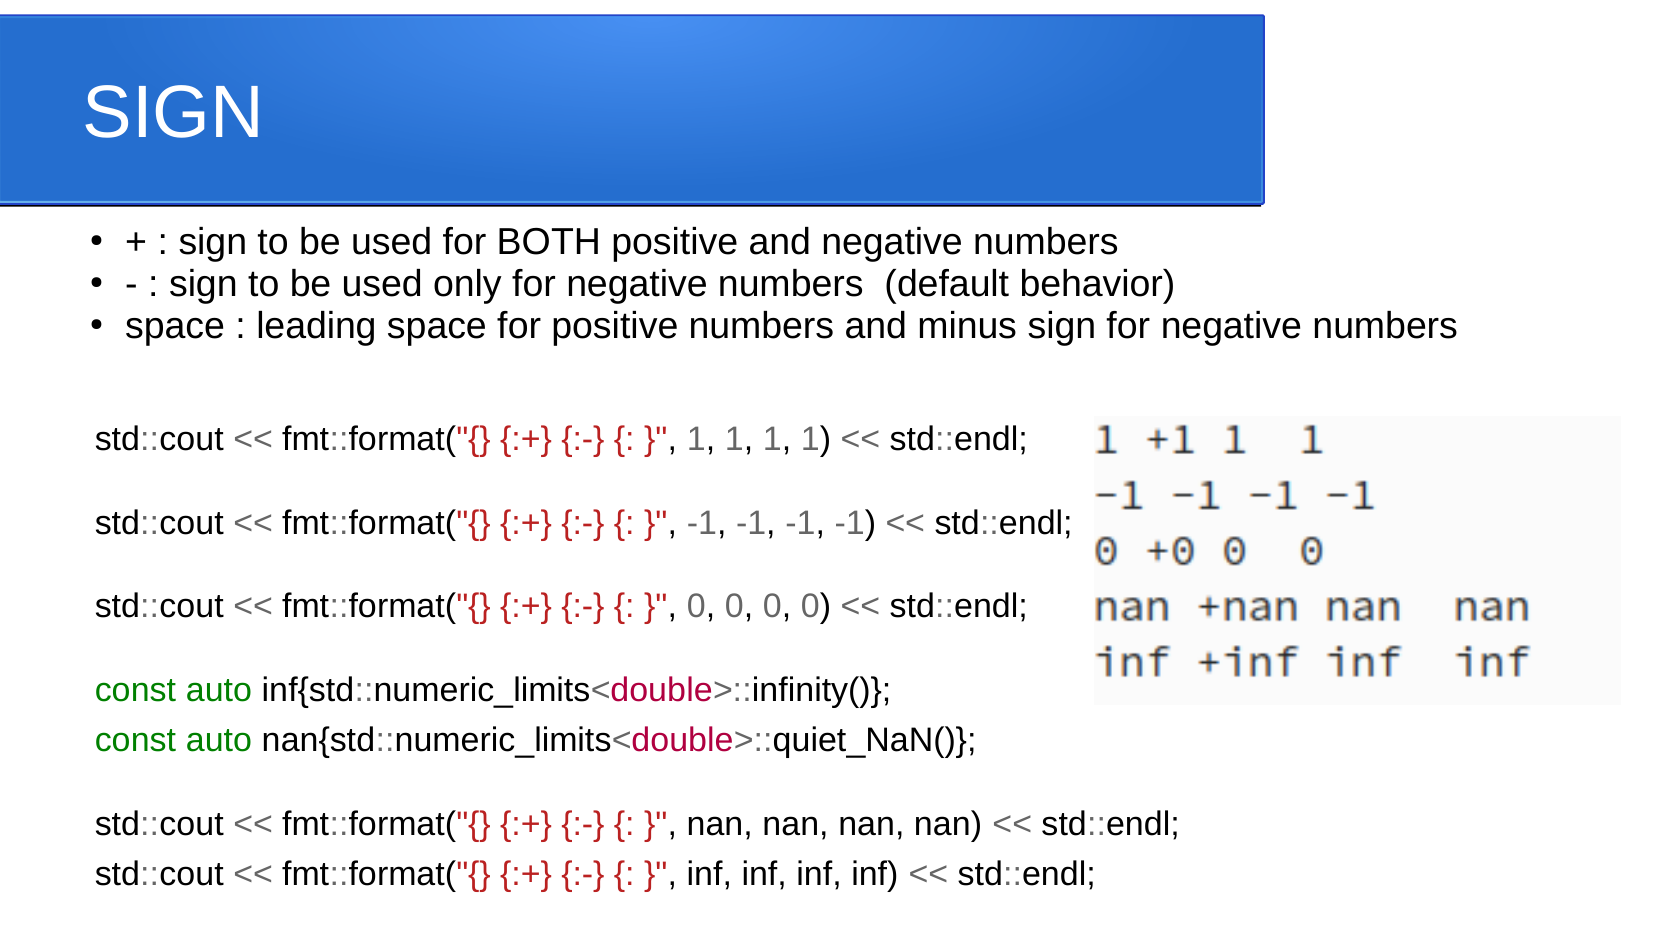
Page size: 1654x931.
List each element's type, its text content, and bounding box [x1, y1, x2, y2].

list std::cout << fmt::format("{} {:+} {:-} {: }", 1, 1, 1, 1) << std::endl; std::cout << fmt::format("{} {:+} {:-} {: }", -1, -1, -1, -1) << std::endl; std::cout << fmt::format("{} {:+} {:-} {: }", 0, 0, 0, 0) << std::endl; const auto inf{std::numeric_limits<double>::infinity()}; const auto nan{std::numeric_limits<double>::quiet_NaN()}; std::cout << fmt::format("{} {:+} {:-} {: }", nan, nan, nan, nan) << std::endl; std::cout << fmt::format("{} {:+} {:-} {: }", inf, inf, inf, inf) << std::endl; [56, 420, 1636, 901]
title SIGN [82, 29, 1235, 196]
text_box + : sign to be used for BOTH positive and negative numbers - : sign to be used only for negative numbers (default behavior) space : leading space for positive numbers and minus sign for negative numbers [75, 213, 1546, 406]
picture [1094, 416, 1621, 706]
